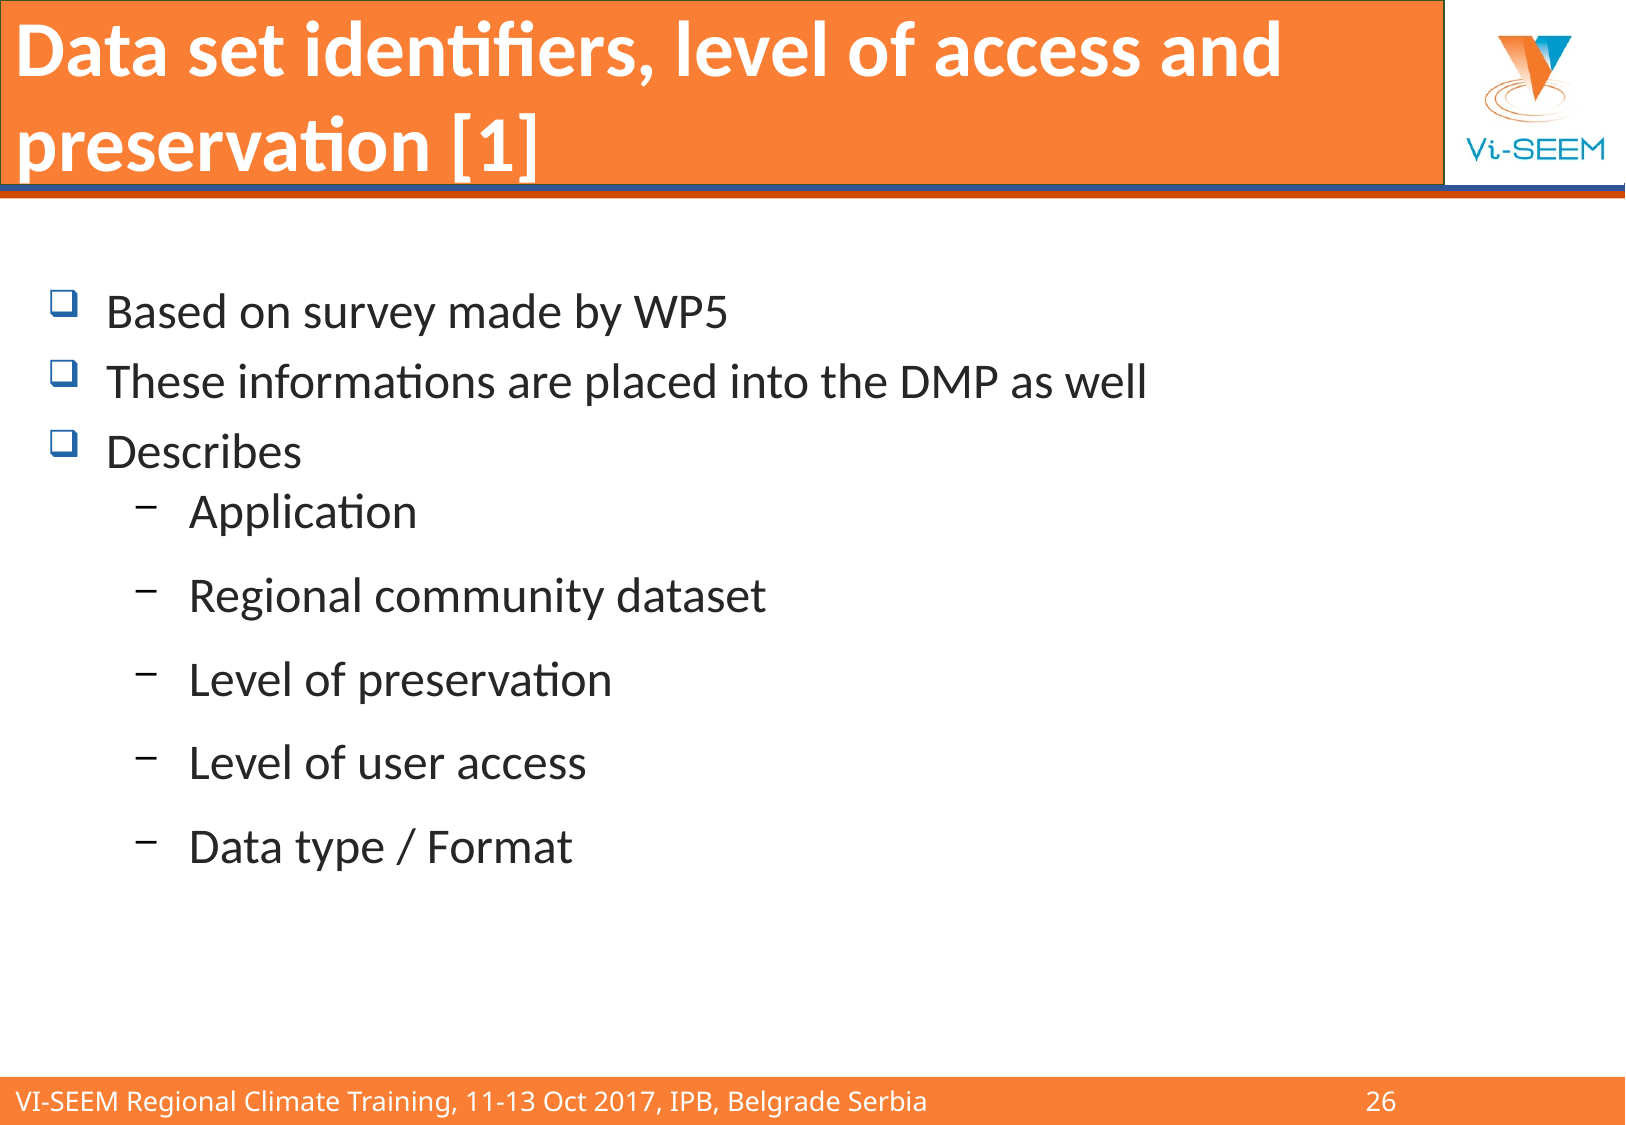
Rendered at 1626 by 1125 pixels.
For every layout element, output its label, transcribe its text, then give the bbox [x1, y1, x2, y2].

title Data set identifiers, level of access and preservation [1] [0, 0, 1445, 185]
picture [1445, 0, 1624, 185]
list Based on survey made by WP5 These informations are placed into the DMP as well Describes Application Regional community dataset Level of preservation Level of user access Data type / Format [31, 271, 1593, 1076]
footer VI-SEEM Regional Climate Training, 11-13 Oct 2017, IPB, Belgrade Serbia <number> [0, 1076, 1625, 1125]
